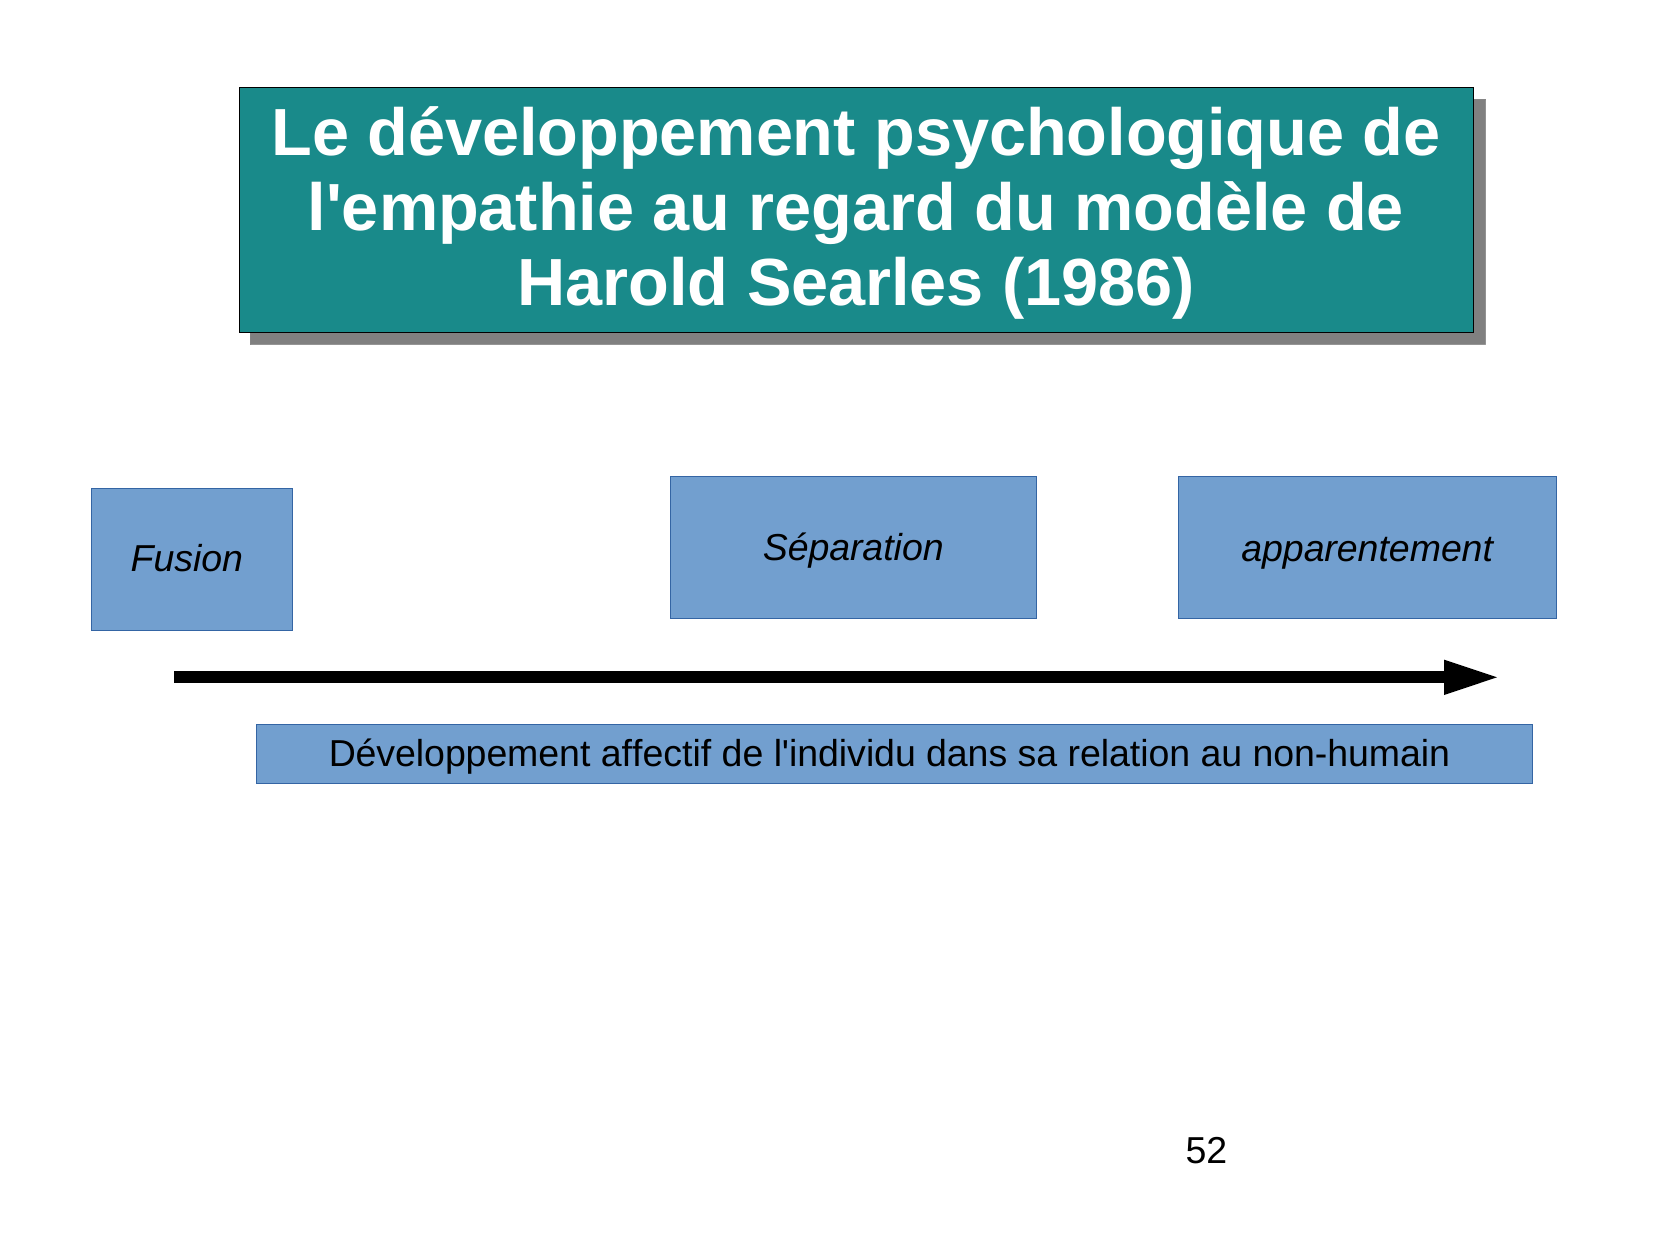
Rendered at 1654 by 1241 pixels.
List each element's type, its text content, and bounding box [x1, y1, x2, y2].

title d [115, 77, 1604, 285]
text_box Fusion [91, 488, 293, 631]
text_box Développement affectif de l'individu dans sa relation au non-humain [256, 724, 1533, 784]
text_box Le développement psychologique de l'empathie au regard du modèle de Harold Searles (1986) [239, 87, 1474, 333]
text_box apparentement [1178, 476, 1557, 619]
text_box Séparation [670, 476, 1037, 619]
